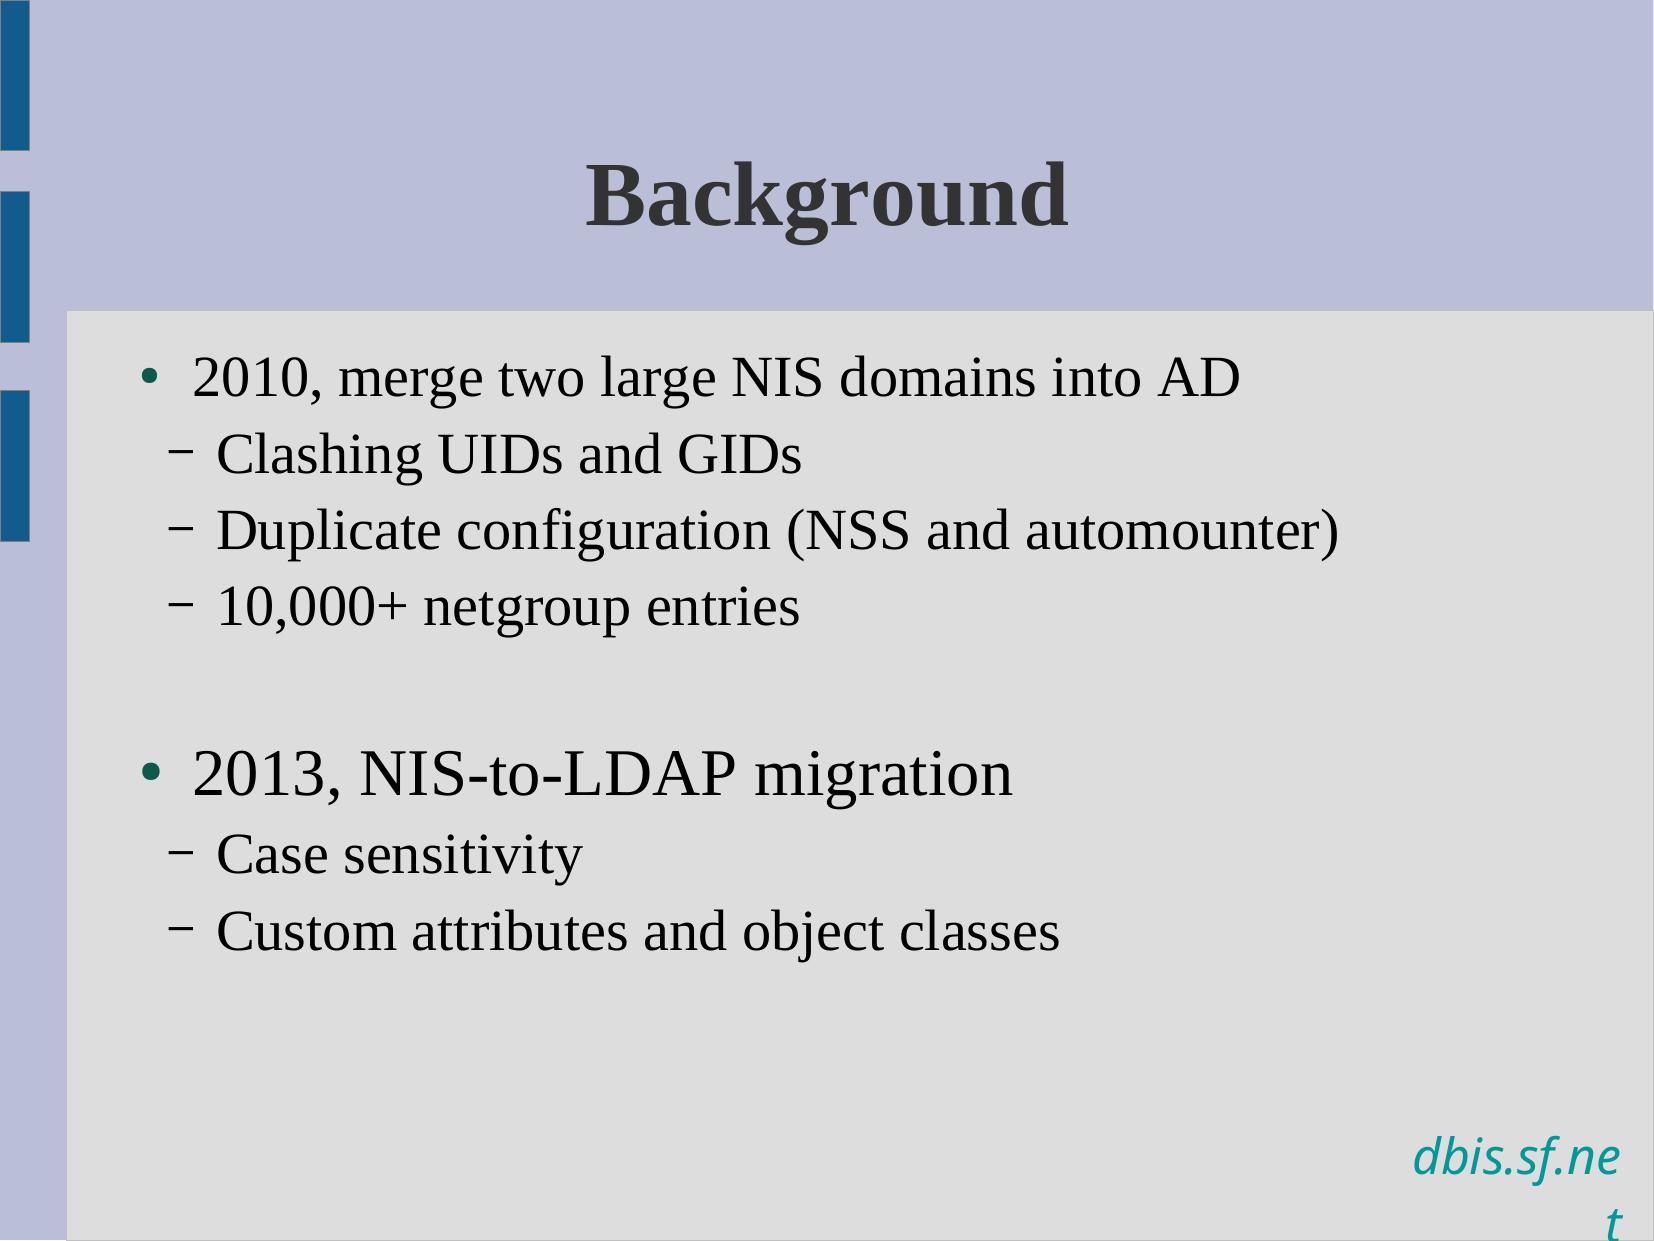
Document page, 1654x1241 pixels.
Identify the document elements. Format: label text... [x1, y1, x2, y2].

text_box dbis.sf.net [1402, 1143, 1622, 1236]
list 2010, merge two large NIS domains into AD Clashing UIDs and GIDs Duplicate configuration (NSS and automounter) 10,000+ netgroup entries 2013, NIS-to-LDAP migration Case sensitivity Custom attributes and object classes [121, 344, 1534, 1127]
title Background [121, 91, 1534, 299]
